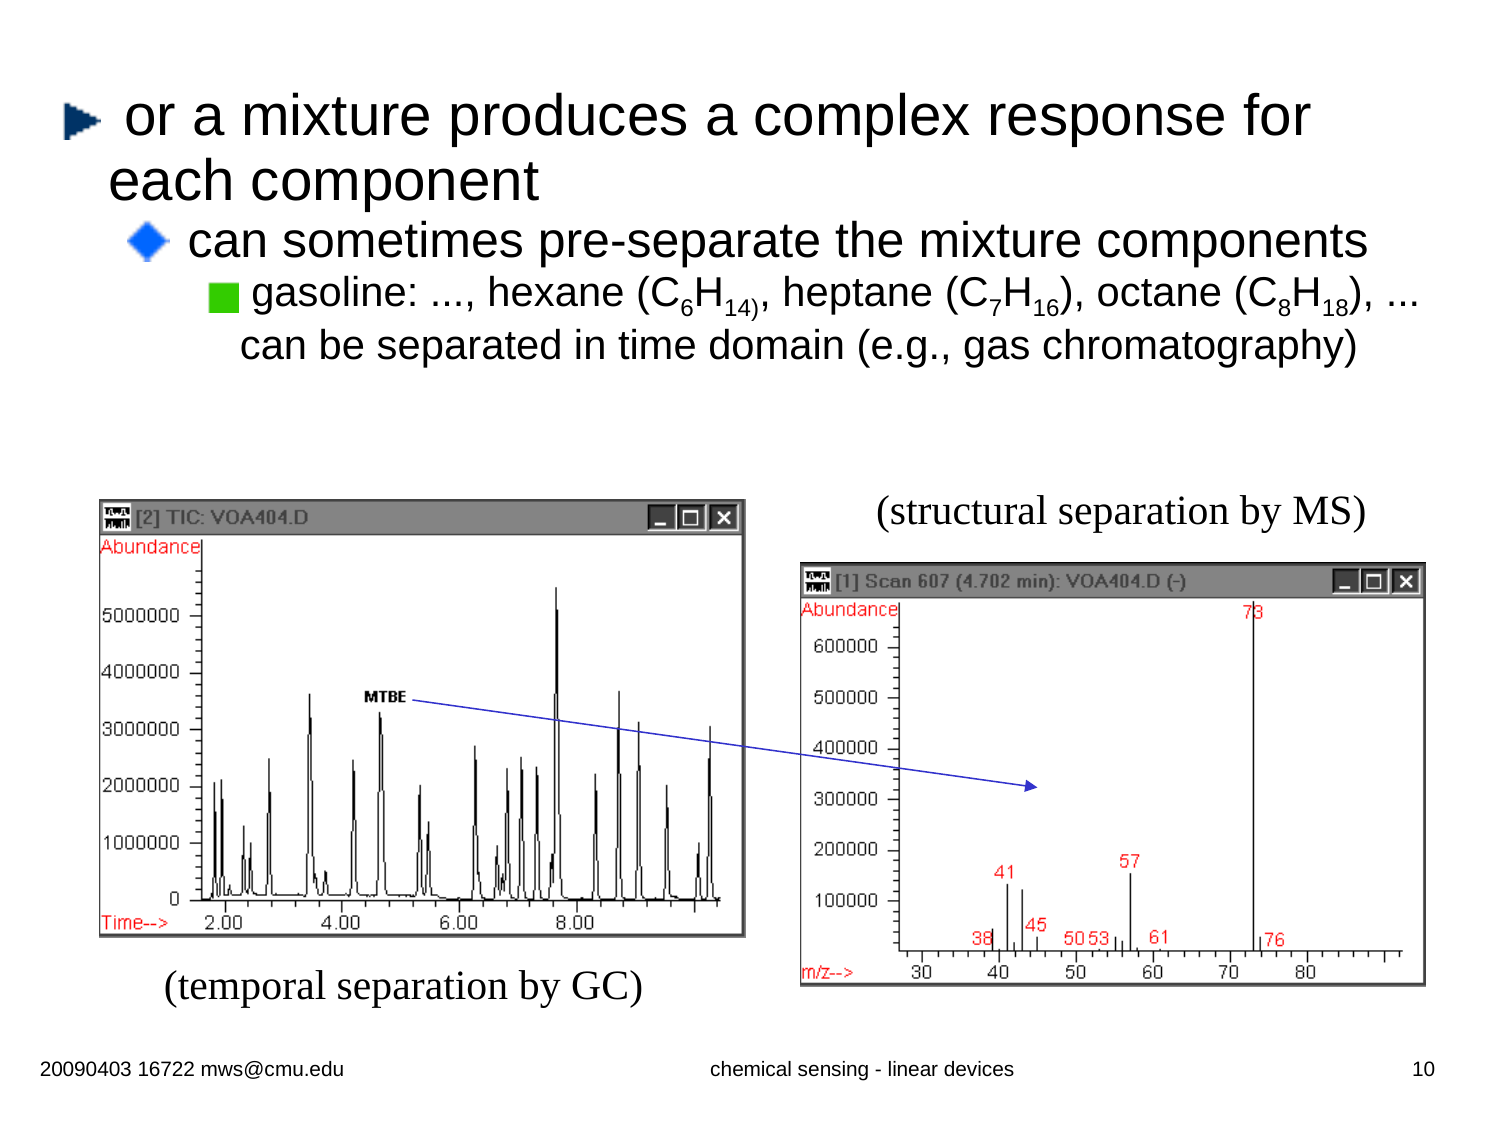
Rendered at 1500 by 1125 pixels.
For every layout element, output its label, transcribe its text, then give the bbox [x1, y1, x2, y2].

picture [800, 562, 1426, 987]
list or a mixture produces a complex response for each component can sometimes pre-separate the mixture components gasoline: ..., hexane (C6H14), heptane (C7H16), octane (C8H18), ... can be separated in time domain (e.g., gas chromatography) [37, 74, 1438, 400]
picture [99, 499, 746, 938]
text_box (temporal separation by GC) [149, 950, 659, 1016]
text_box (structural separation by MS) [861, 474, 1383, 541]
